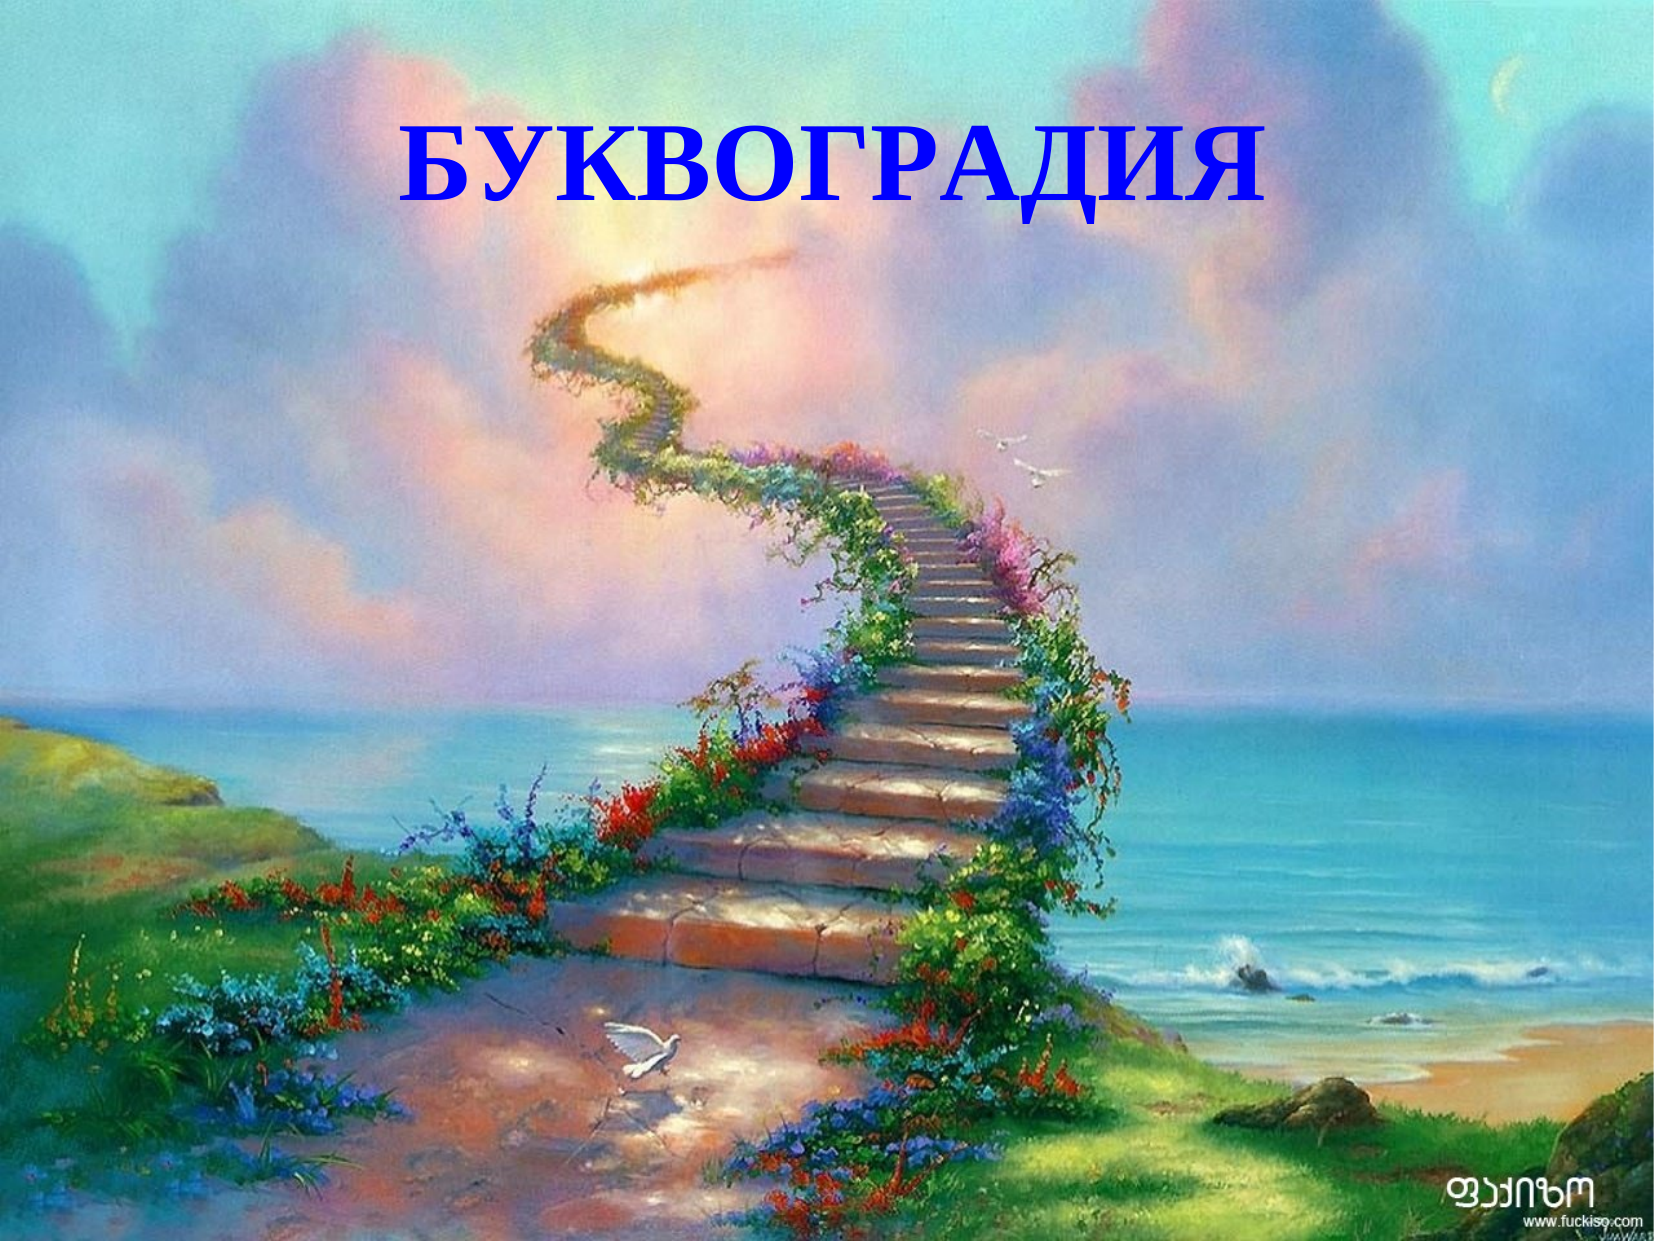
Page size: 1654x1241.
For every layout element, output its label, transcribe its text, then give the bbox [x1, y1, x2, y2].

picture [0, 0, 1654, 1241]
title БУКВОГРАДИЯ [88, 58, 1577, 266]
